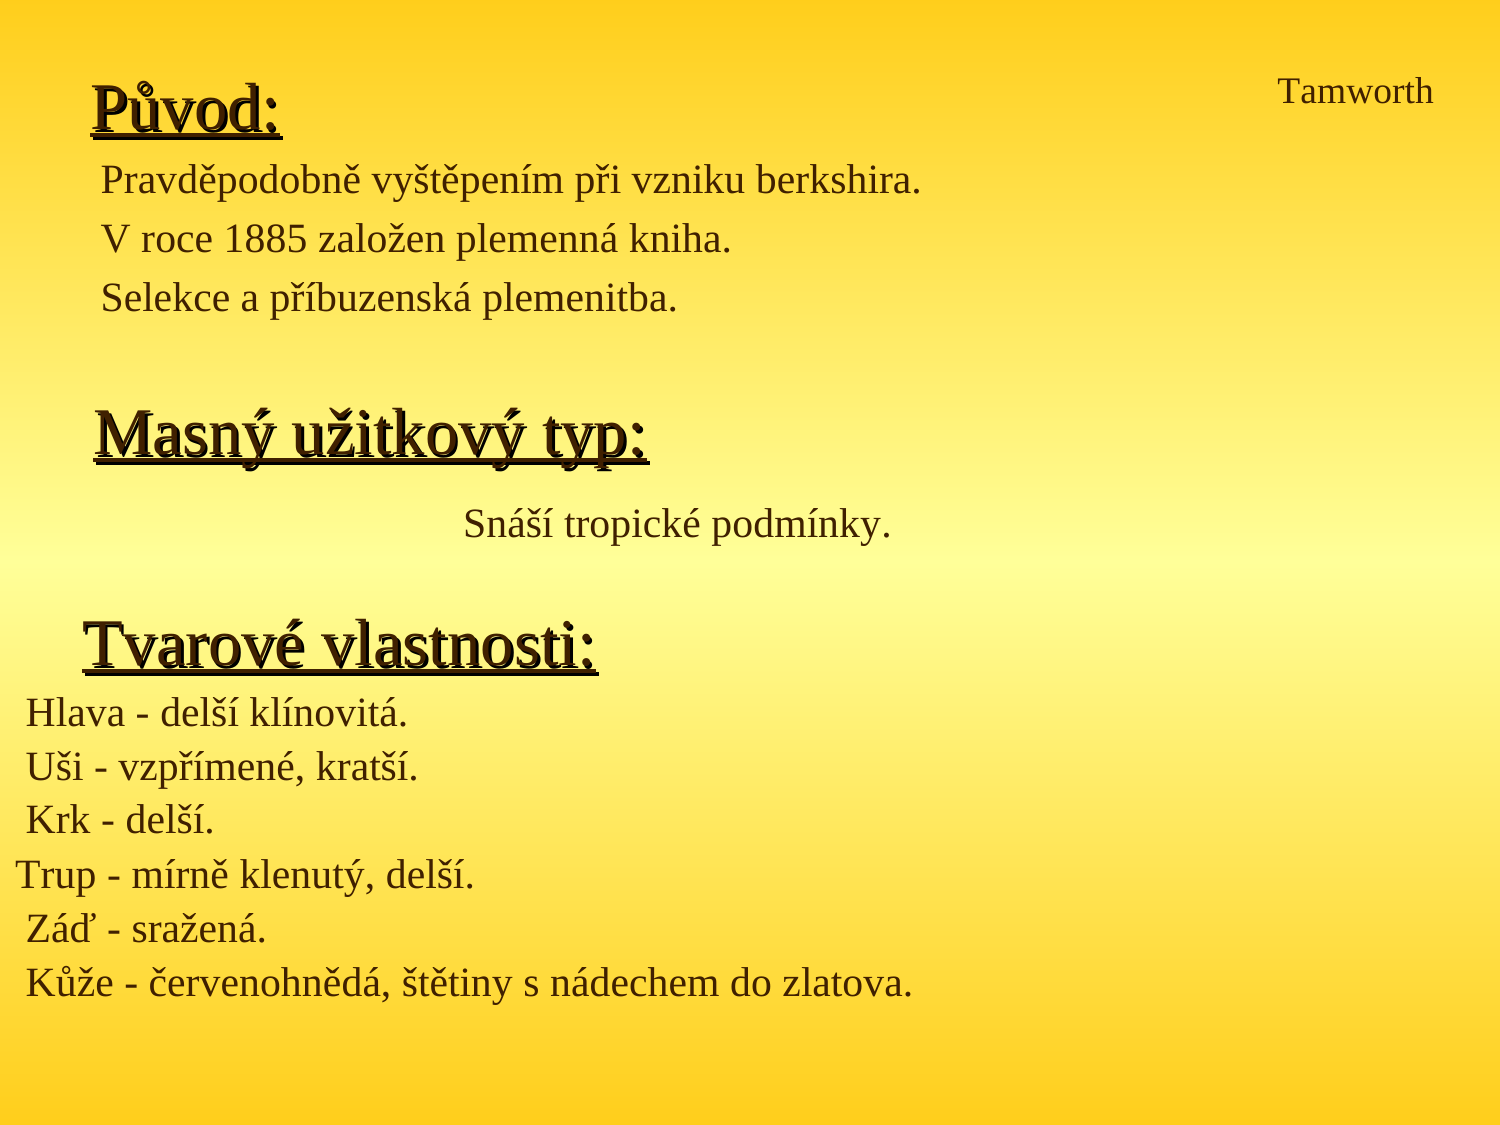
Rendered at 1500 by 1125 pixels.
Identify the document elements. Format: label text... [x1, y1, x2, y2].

text_box Tvarové vlastnosti: Hlava - delší klínovitá. Uši - vzpřímené, kratší. Krk - delší. Trup - mírně klenutý, delší. Záď - sražená. Kůže - červenohnědá, štětiny s nádechem do zlatova. [0, 598, 1500, 1013]
text_box Tamworth [1262, 62, 1450, 120]
text_box Původ: Pravděpodobně vyštěpením při vzniku berkshira. V roce 1885 založen plemenná kniha. Selekce a příbuzenská plemenitba. [75, 62, 1188, 328]
text_box Masný užitkový typ: Snáší tropické podmínky. [0, 387, 1300, 555]
